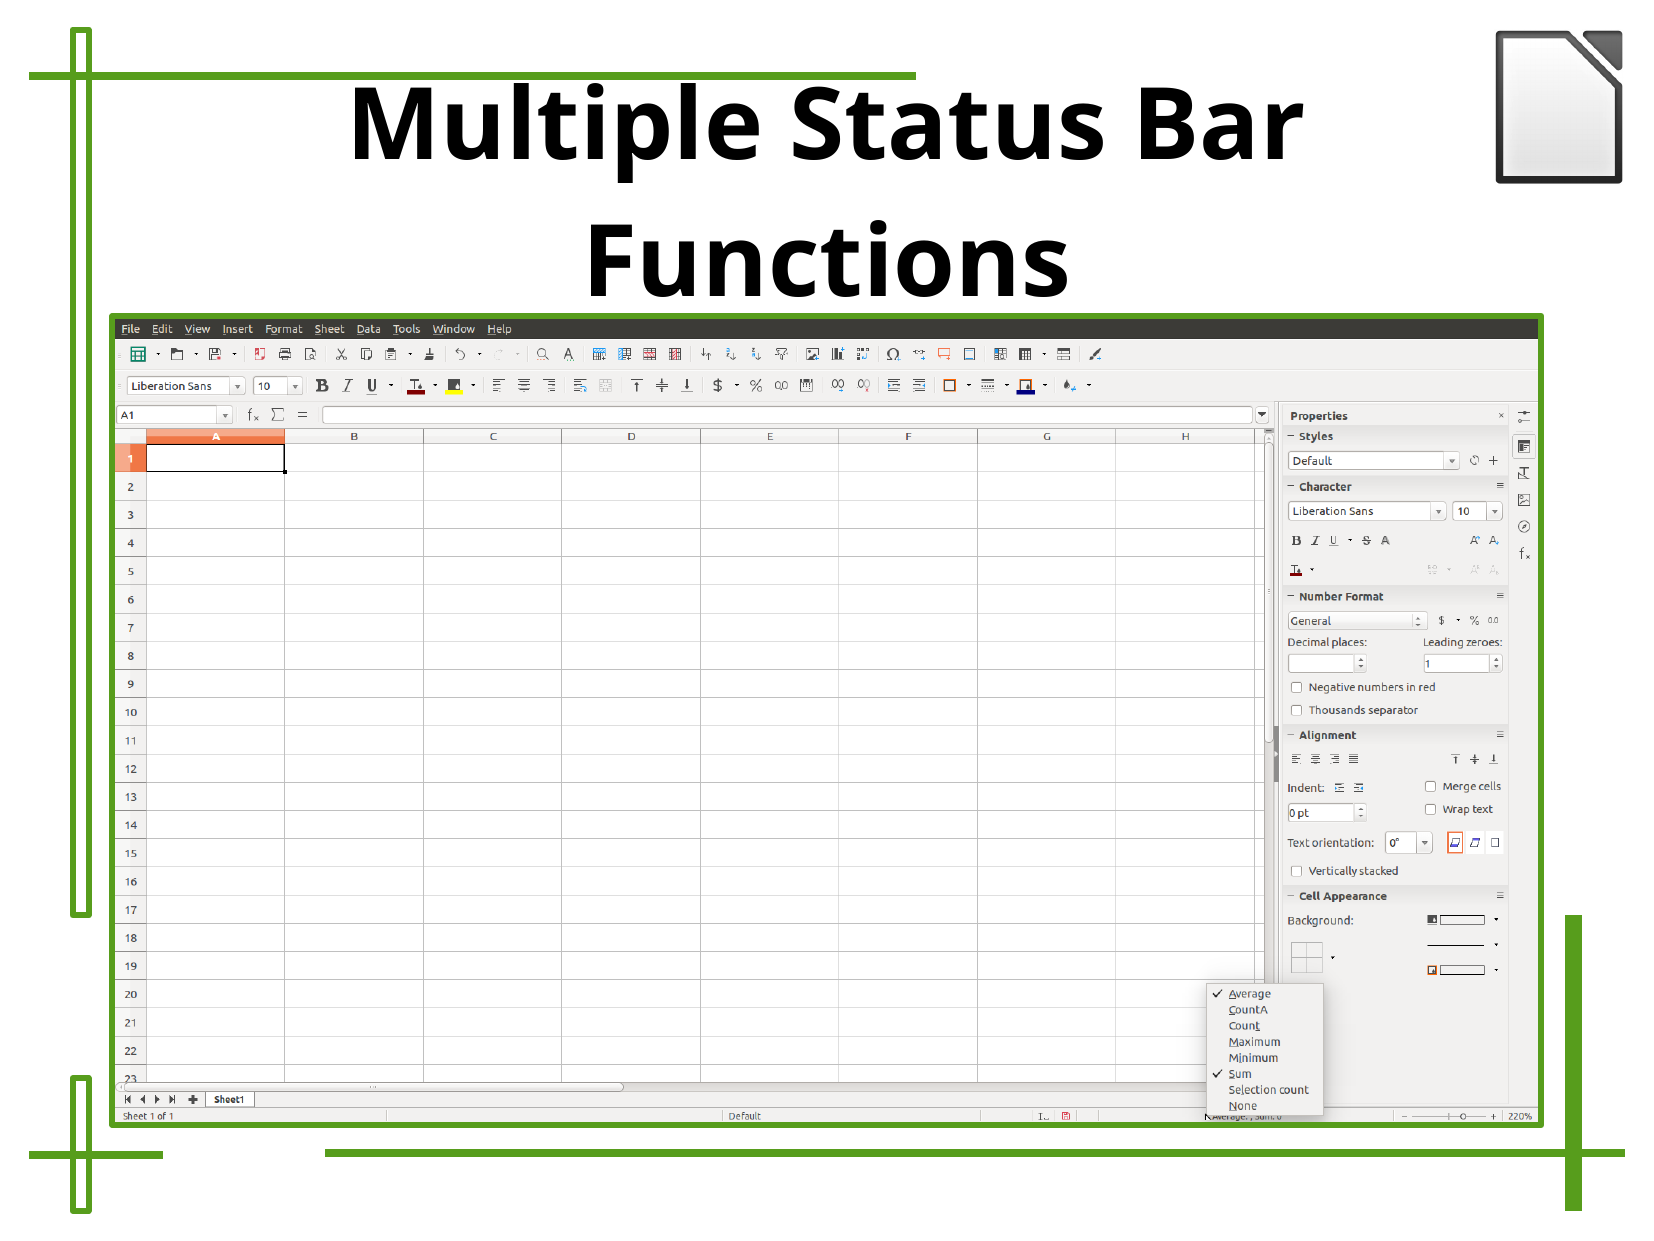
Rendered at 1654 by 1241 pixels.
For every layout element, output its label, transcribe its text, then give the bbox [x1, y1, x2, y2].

title Multiple Status Bar Functions [118, 118, 1536, 260]
picture [115, 318, 1539, 1123]
picture [1494, 29, 1624, 186]
